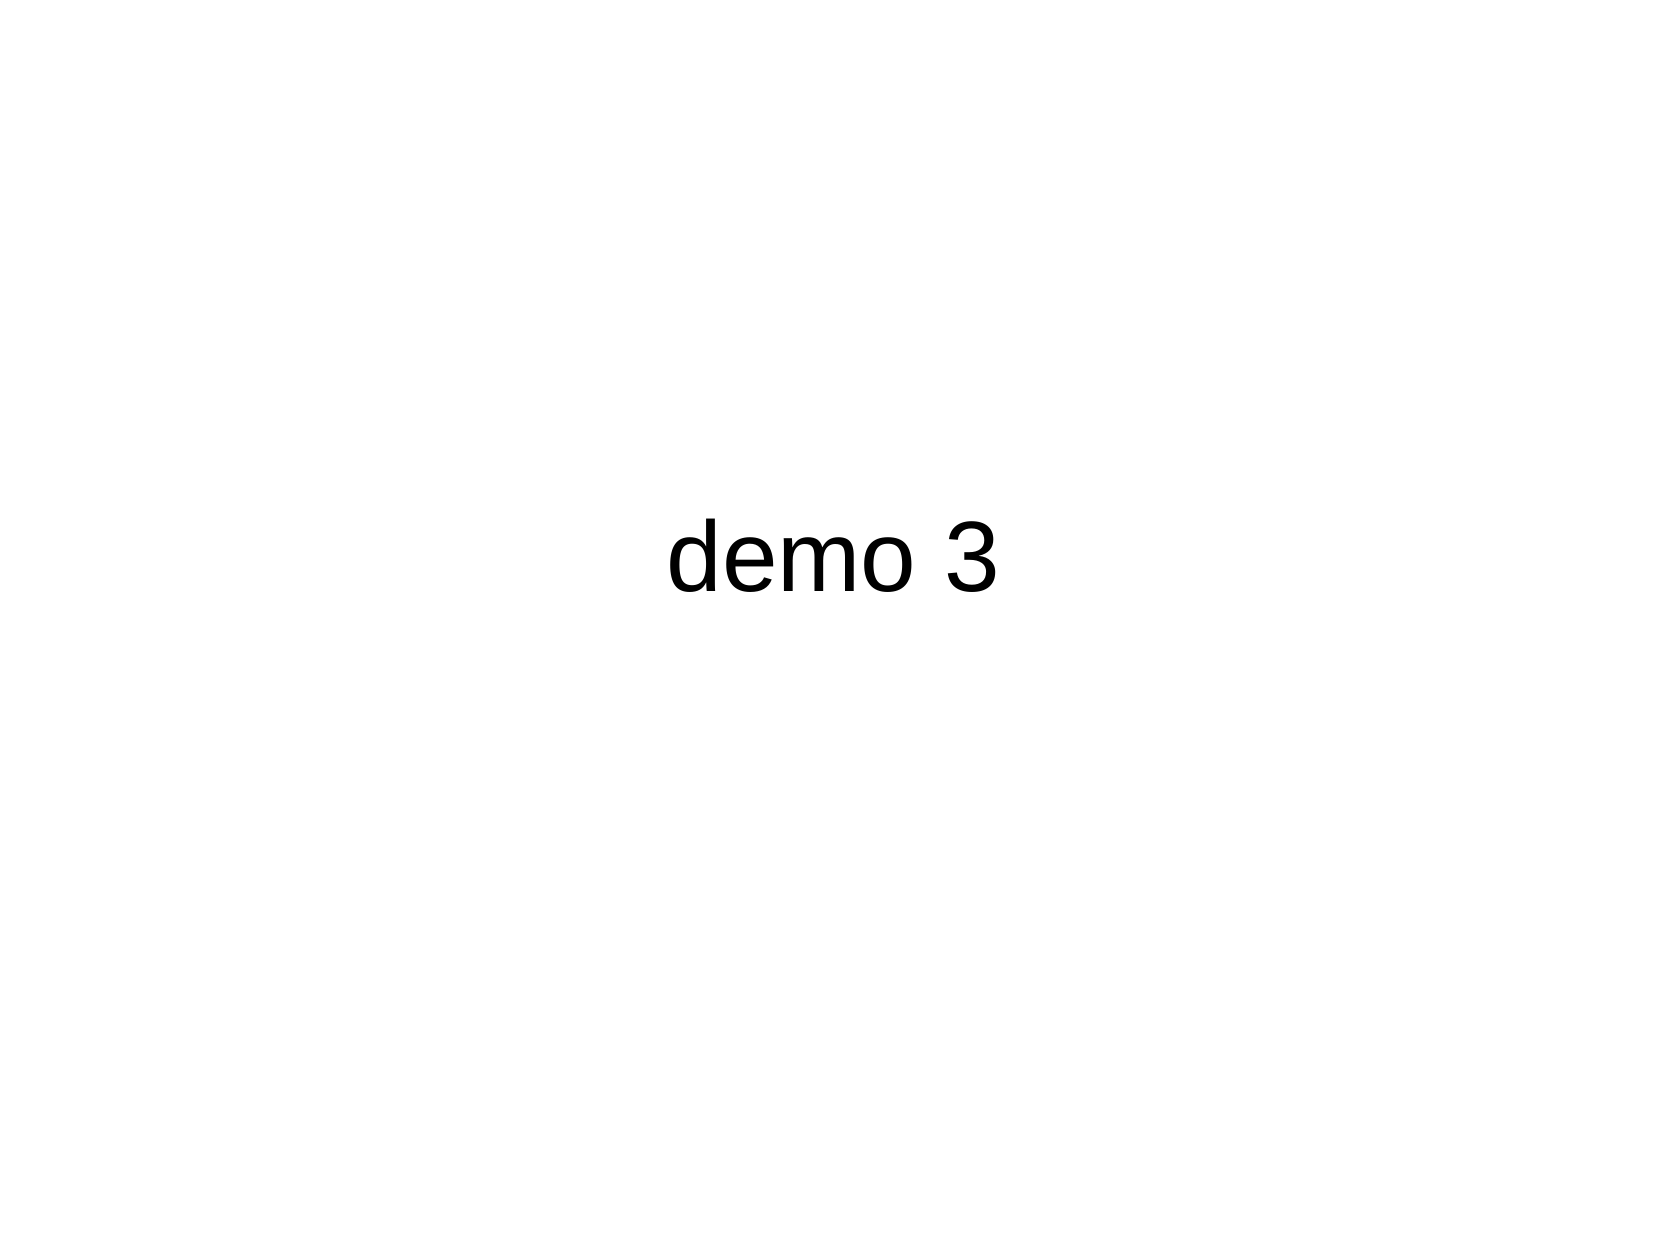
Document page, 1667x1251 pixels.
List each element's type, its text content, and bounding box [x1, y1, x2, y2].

title demo 3 [140, 500, 1527, 701]
